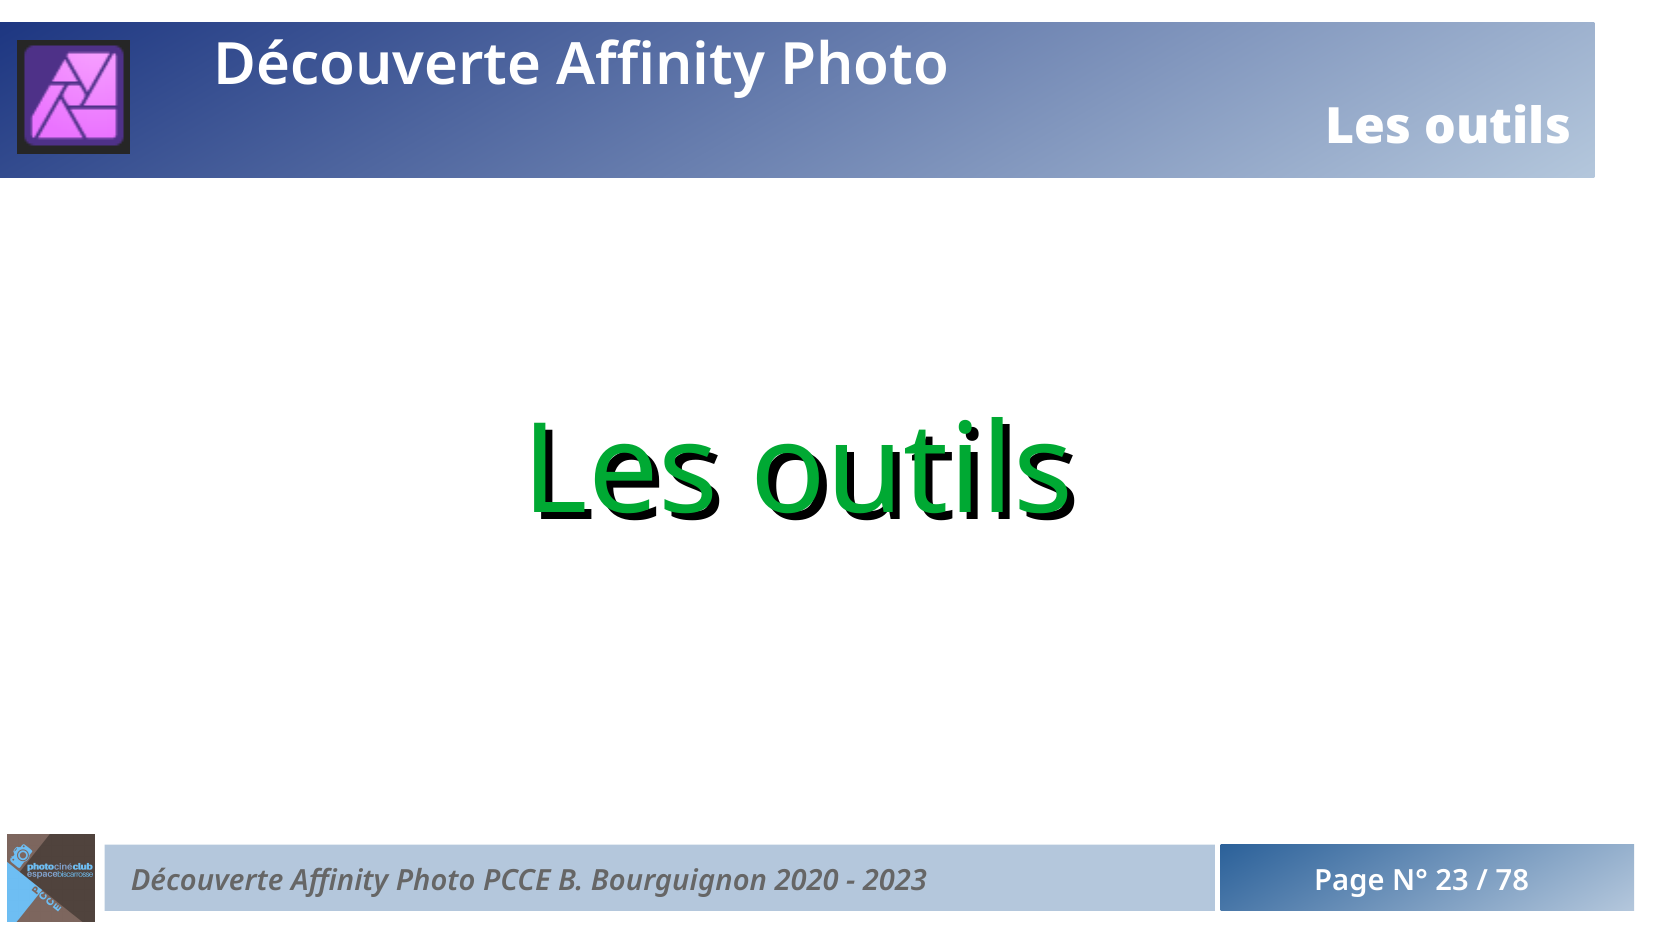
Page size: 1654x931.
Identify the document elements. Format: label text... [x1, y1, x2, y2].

picture [17, 40, 130, 154]
picture [7, 834, 95, 922]
title Les outils [874, 47, 1571, 158]
text_box Les outils [507, 377, 1072, 551]
